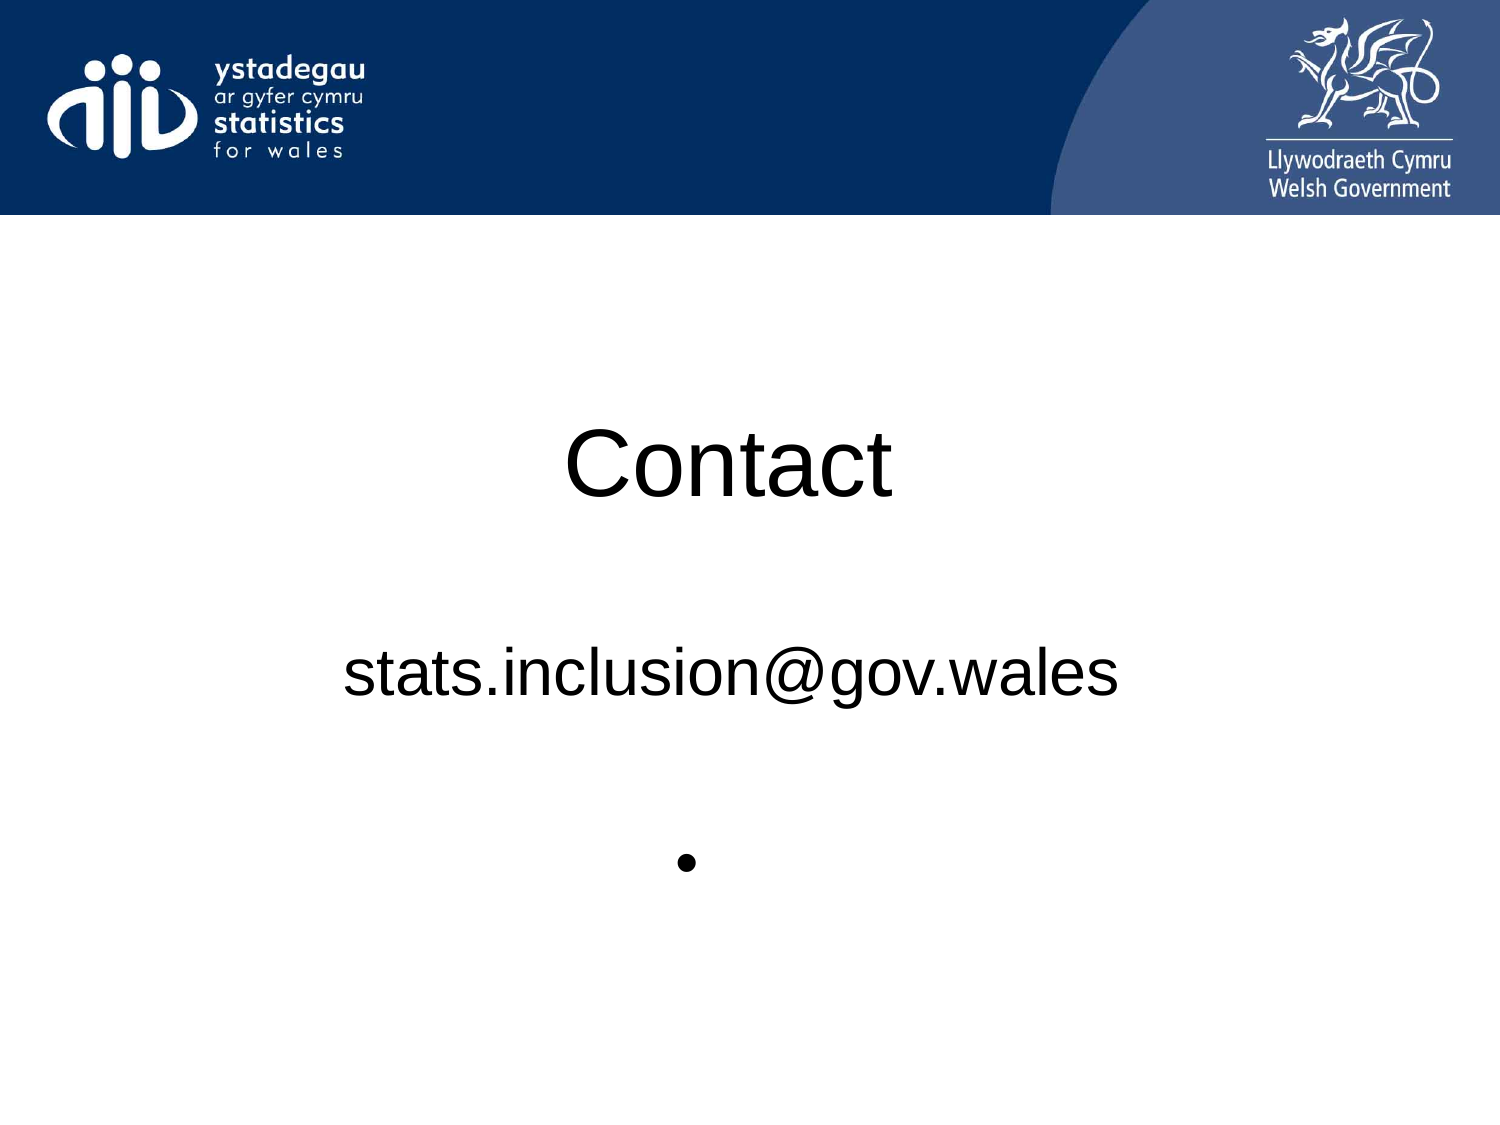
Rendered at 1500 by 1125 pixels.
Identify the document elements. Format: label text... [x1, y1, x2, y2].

text_box Contact [548, 393, 1045, 525]
picture [0, 0, 1500, 215]
list stats.inclusion@gov.wales [57, 621, 1408, 839]
